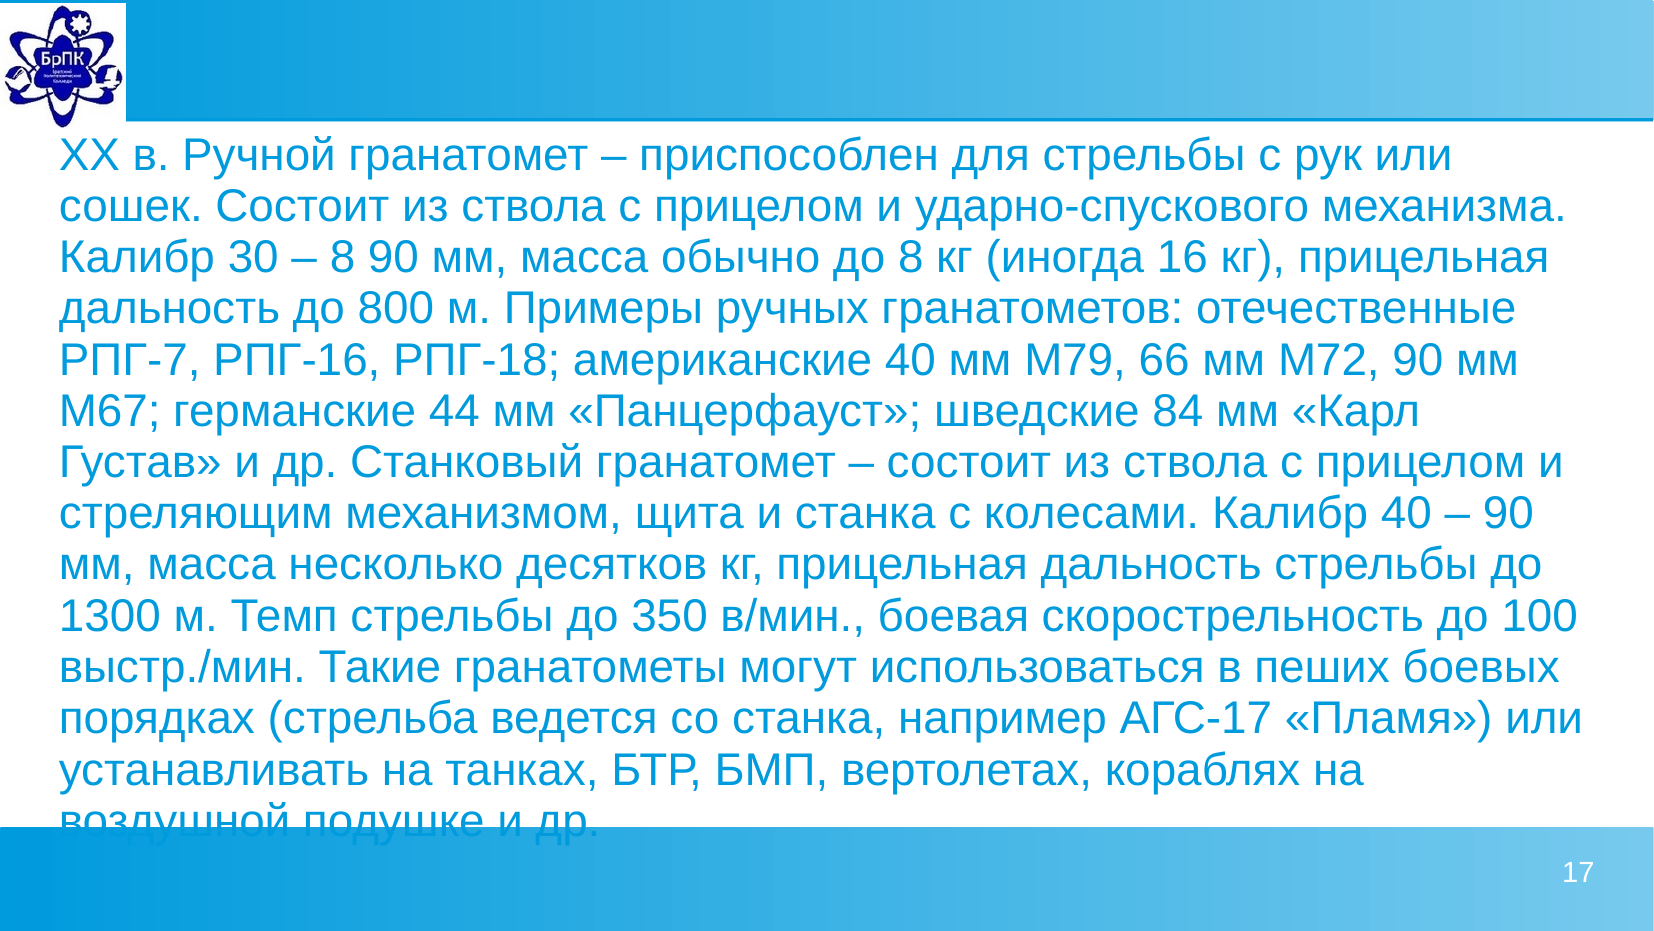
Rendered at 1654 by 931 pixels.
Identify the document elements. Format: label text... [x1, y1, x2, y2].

picture [0, 4, 126, 129]
list ХХ в. Ручной гранатомет – приспособлен для стрельбы с рук или сошек. Состоит из ствола с прицелом и ударно-спускового механизма. Калибр 30 – 8 90 мм, масса обычно до 8 кг (иногда 16 кг), прицельная дальность до 800 м. Примеры ручных гранатометов: отечественные РПГ-7, РПГ-16, РПГ-18; американские 40 мм М79, 66 мм М72, 90 мм М67; германские 44 мм «Панцерфауст»; шведские 84 мм «Карл Густав» и др. Станковый гранатомет – состоит из ствола с прицелом и стреляющим механизмом, щита и станка с колесами. Калибр 40 – 90 мм, масса несколько десятков кг, прицельная дальность стрельбы до 1300 м. Темп стрельбы до 350 в/мин., боевая скорострельность до 100 выстр./мин. Такие гранатометы могут использоваться в пеших боевых порядках (стрельба ведется со станка, например АГС-17 «Пламя») или устанавливать на танках, БТР, БМП, вертолетах, кораблях на воздушной подушке и др. [59, 128, 1595, 719]
